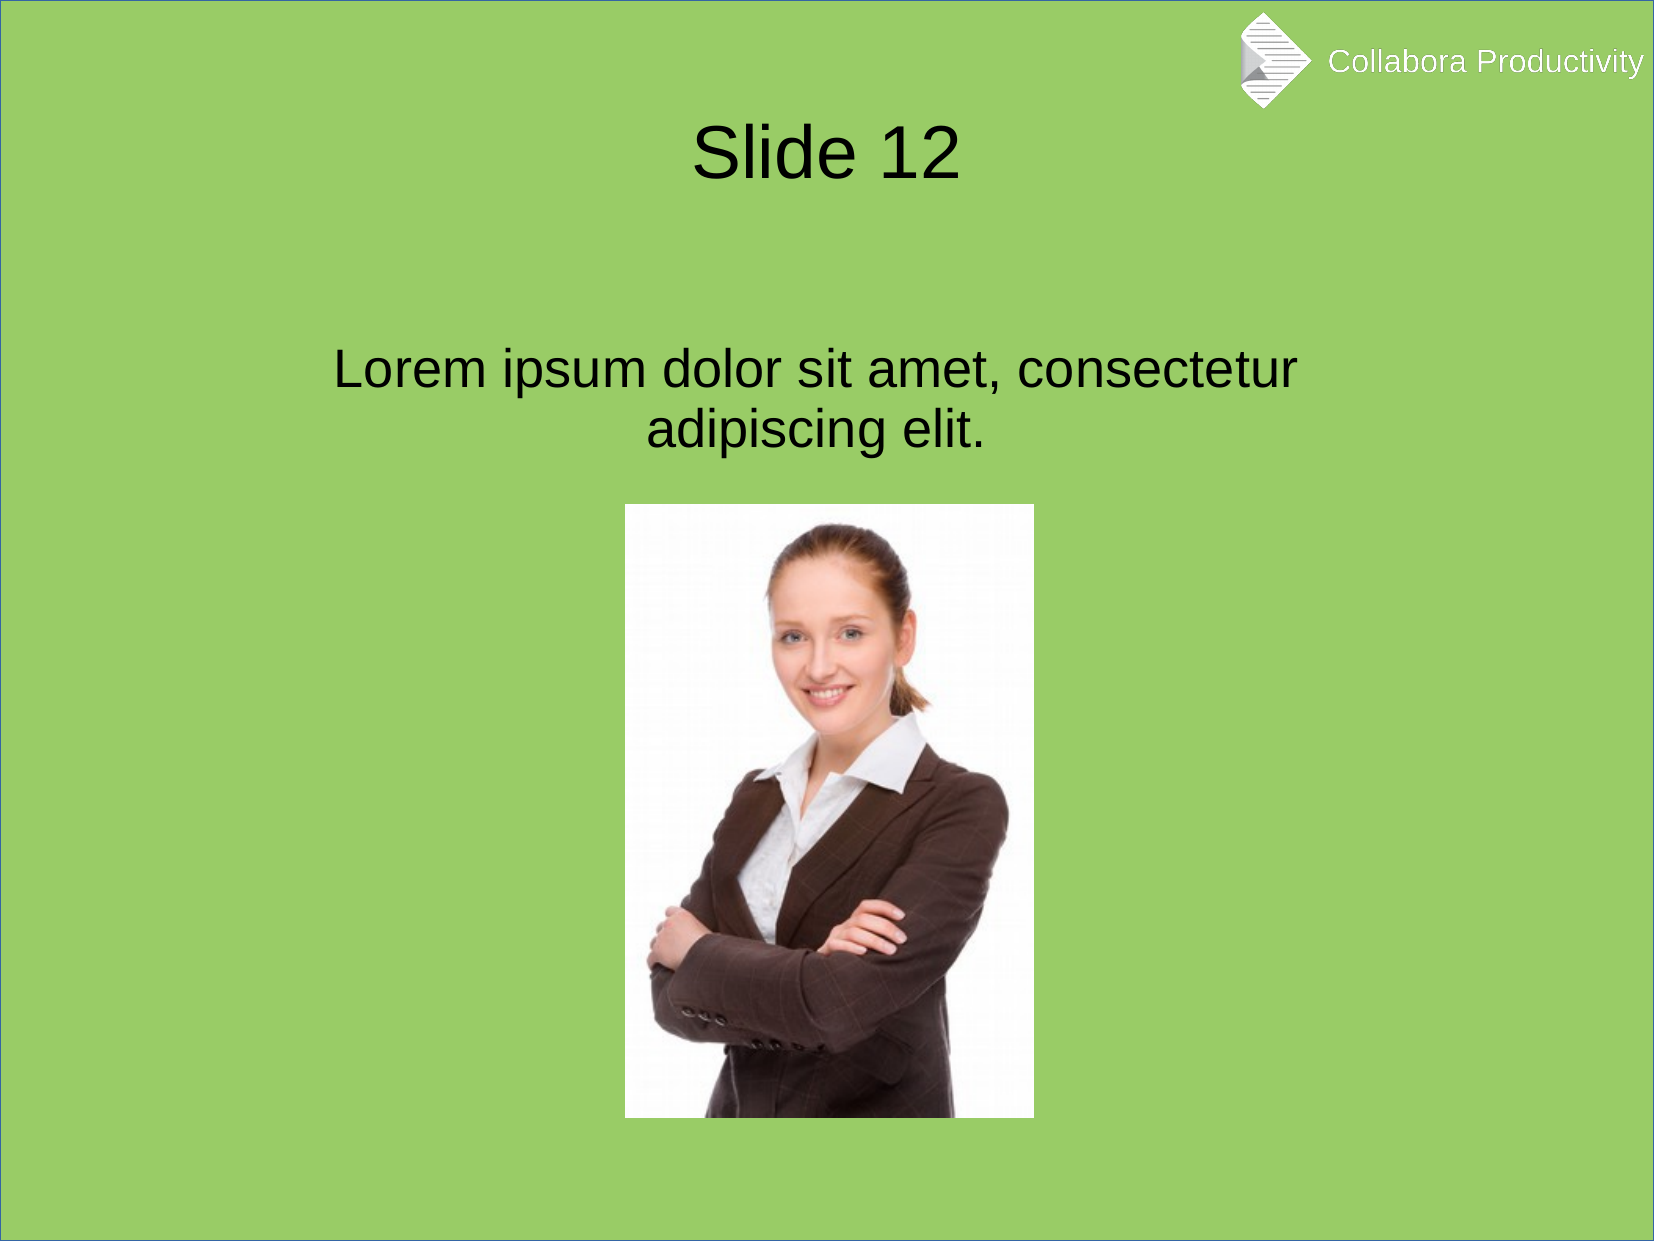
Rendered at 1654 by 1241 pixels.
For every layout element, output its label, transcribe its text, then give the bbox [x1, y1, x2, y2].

title Slide 12 [82, 49, 1571, 257]
picture [1241, 12, 1644, 109]
text_box [0, 0, 1654, 1241]
picture [625, 504, 1034, 1118]
text_box Lorem ipsum dolor sit amet, consectetur adipiscing elit. [318, 330, 1323, 473]
